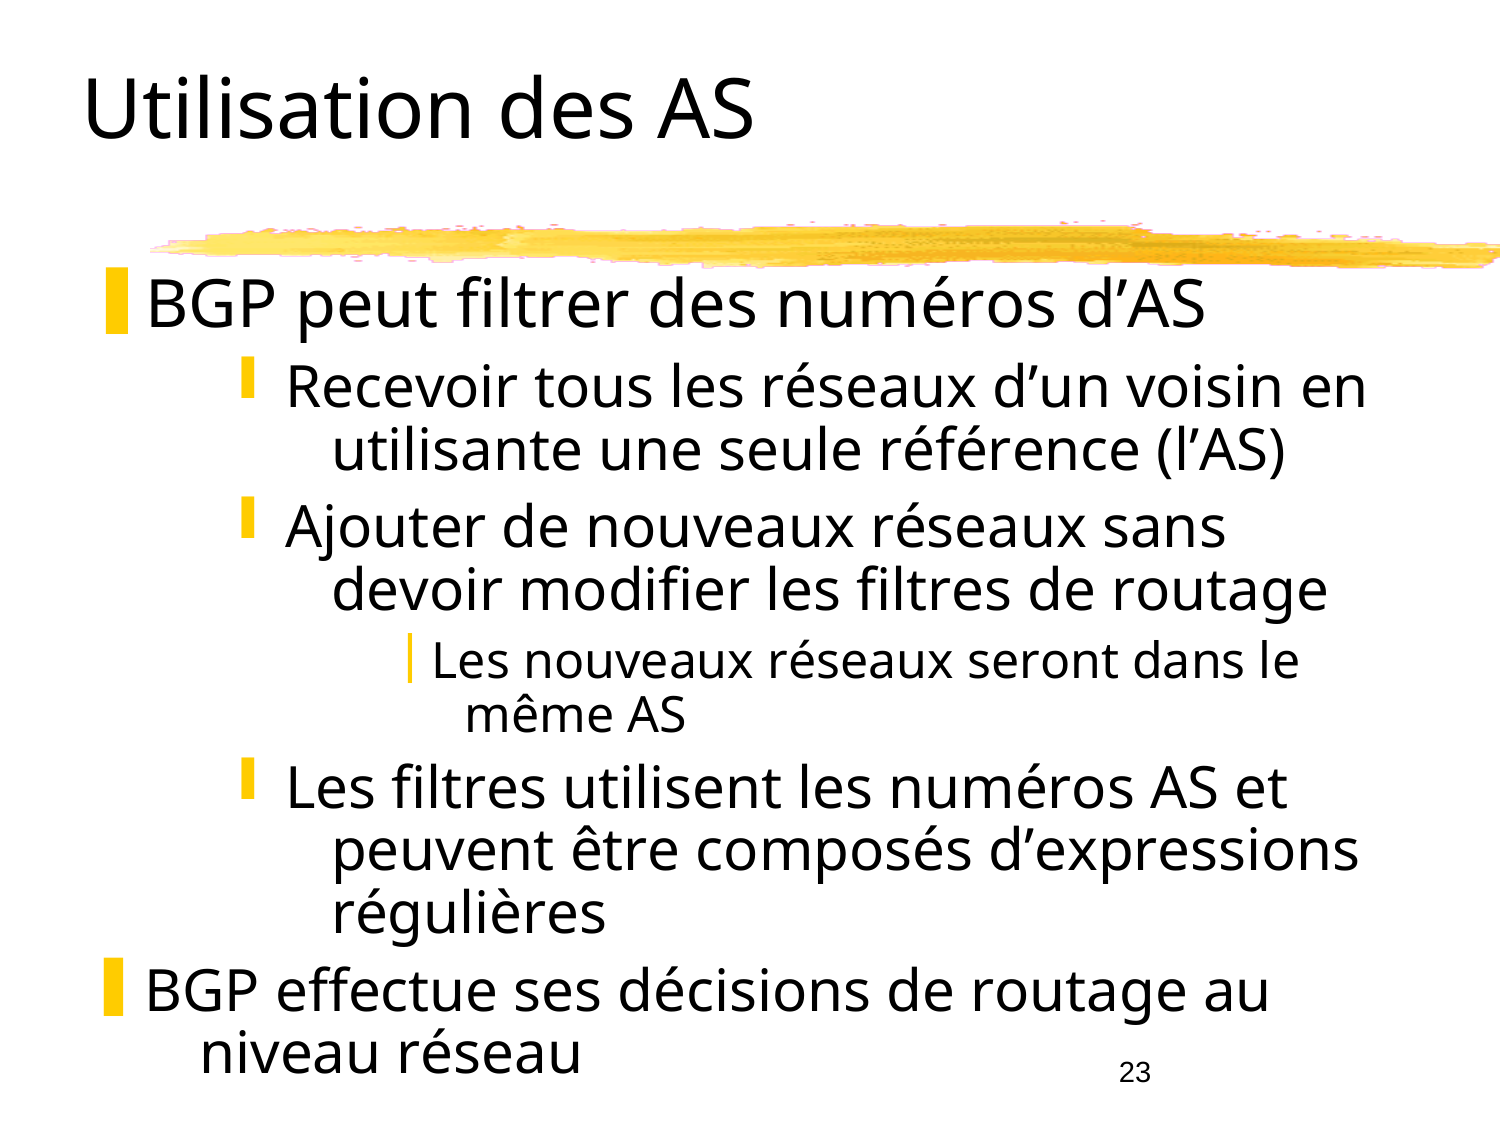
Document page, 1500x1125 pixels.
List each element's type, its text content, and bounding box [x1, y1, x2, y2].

title Utilisation des AS [66, 37, 1342, 163]
list BGP peut filtrer des numéros d’AS Recevoir tous les réseaux d’un voisin en utilisante une seule référence (l’AS)‏ Ajouter de nouveaux réseaux sans devoir modifier les filtres de routage Les nouveaux réseaux seront dans le même AS Les filtres utilisent les numéros AS et peuvent être composés d’expressions régulières BGP effectue ses décisions de routage au niveau réseau [75, 262, 1417, 1096]
